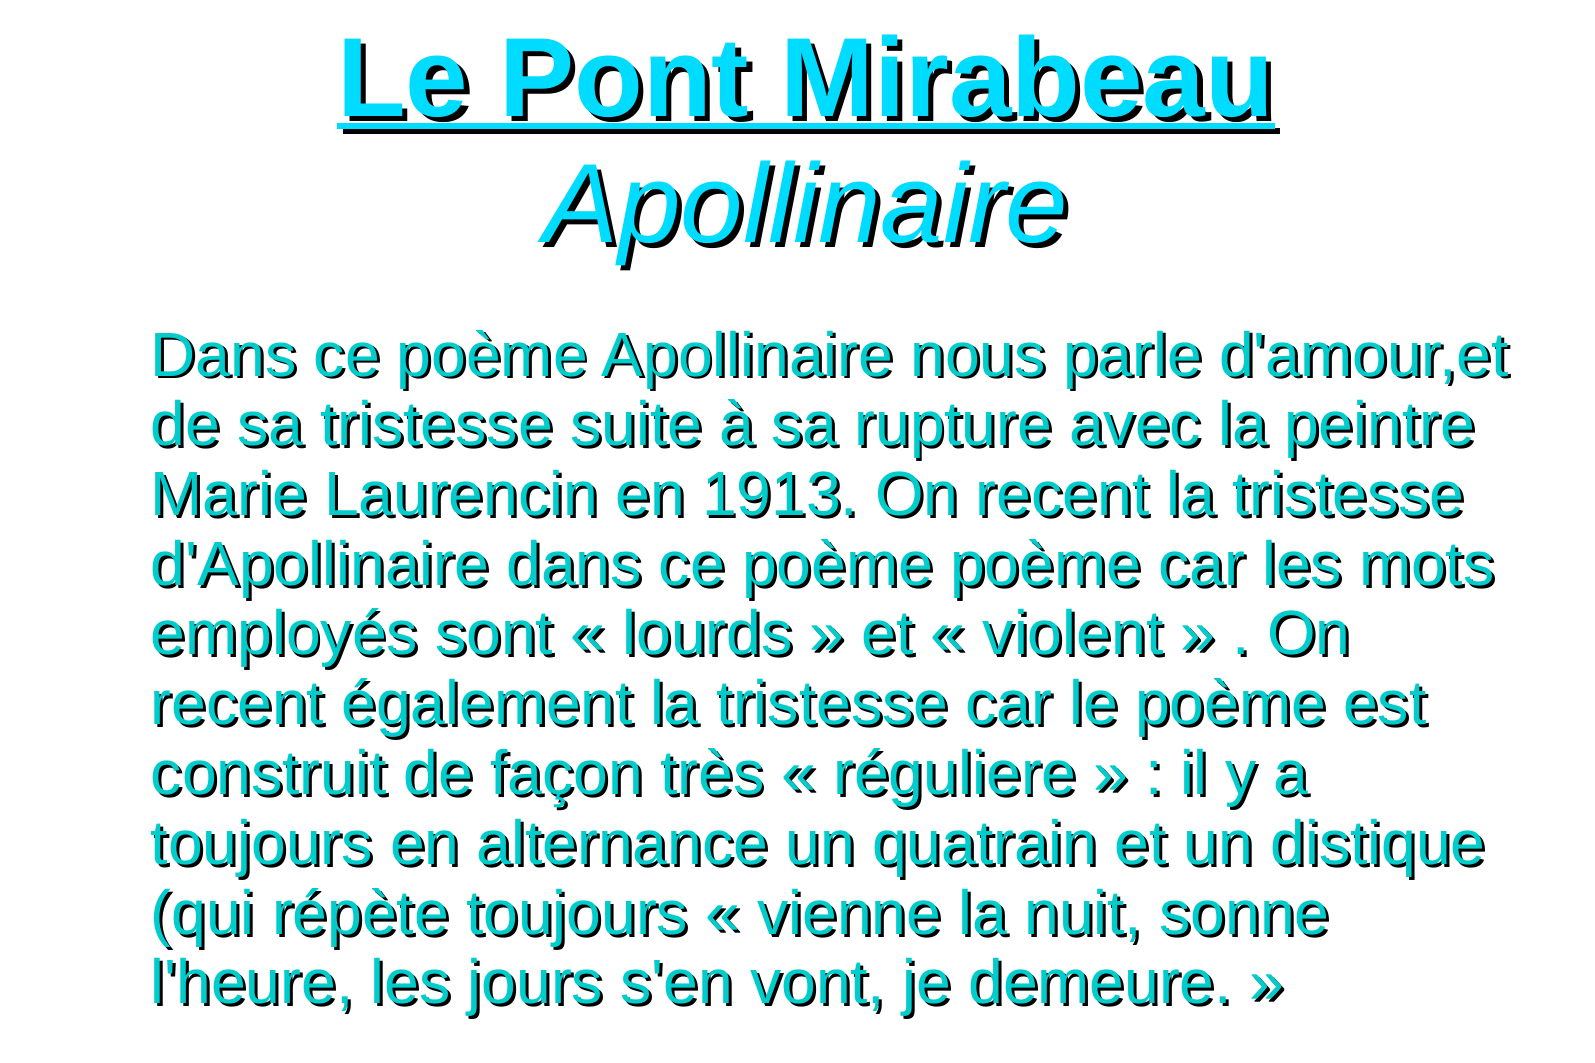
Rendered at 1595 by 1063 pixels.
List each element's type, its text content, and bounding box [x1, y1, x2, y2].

list Dans ce poème Apollinaire nous parle d'amour,et de sa tristesse suite à sa rupture avec la peintre Marie Laurencin en 1913. On recent la tristesse d'Apollinaire dans ce poème poème car les mots employés sont « lourds » et « violent » . On recent également la tristesse car le poème est construit de façon très « réguliere » : il y a toujours en alternance un quatrain et un distique (qui répète toujours « vienne la nuit, sonne l'heure, les jours s'en vont, je demeure. » [79, 319, 1515, 1063]
title Le Pont Mirabeau Apollinaire [88, 14, 1524, 266]
